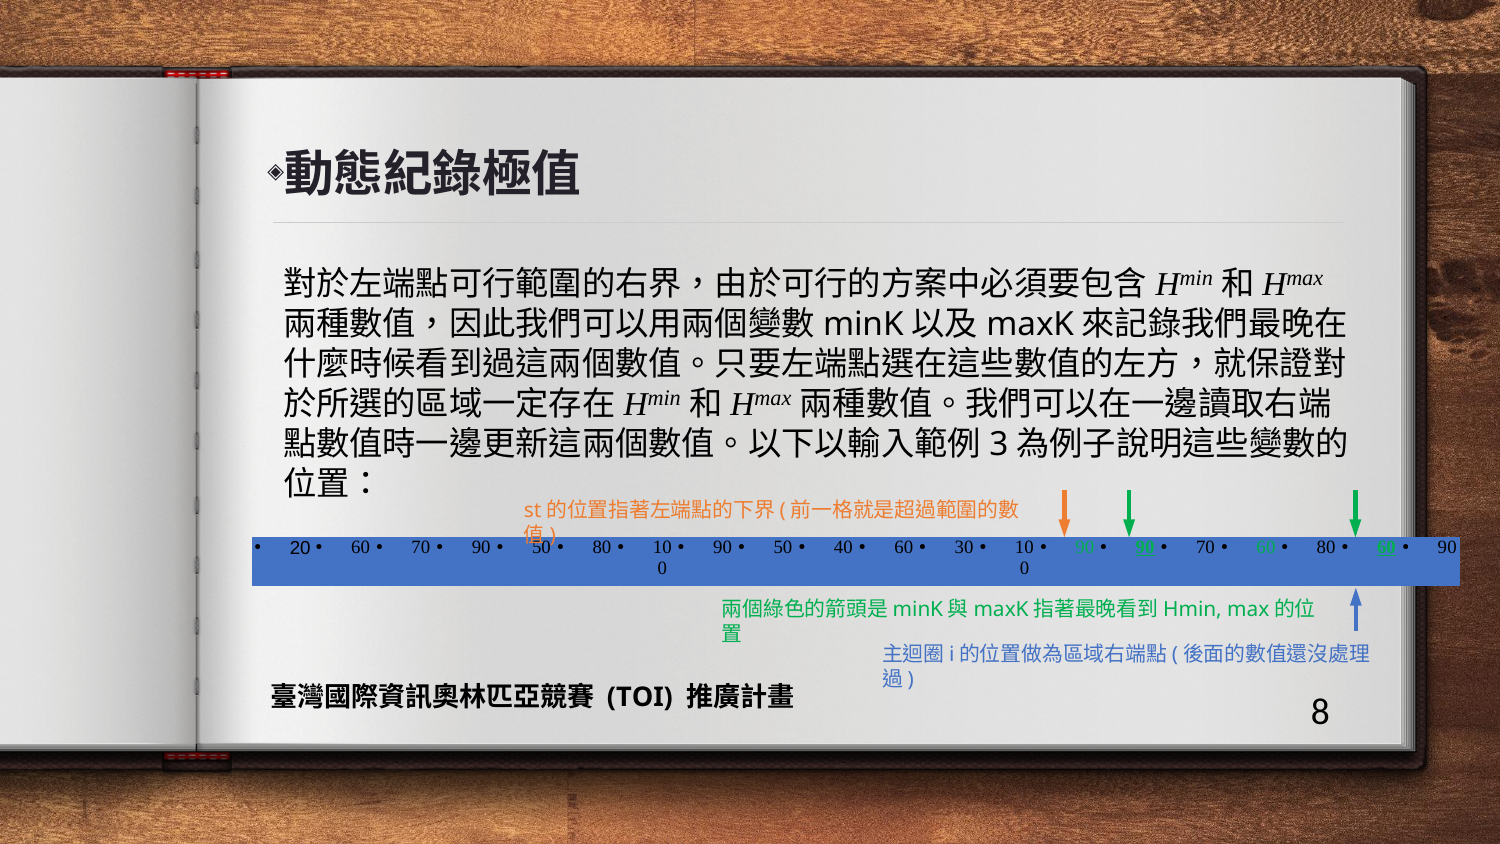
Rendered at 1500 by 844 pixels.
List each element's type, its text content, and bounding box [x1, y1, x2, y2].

table_header 30 [916, 537, 977, 586]
table_header 100 [977, 537, 1037, 586]
table_header 20 [252, 537, 313, 586]
table_header 50 [494, 537, 554, 586]
table_header 60 [1218, 537, 1278, 586]
table_header 80 [1278, 537, 1339, 586]
table_header 70 [1158, 537, 1218, 586]
text_box 對於左端點可行範圍的右界，由於可行的方案中必須要包含Hmin和Hmax兩種數值，因此我們可以用兩個變數minK以及maxK來記錄我們最晚在什麼時候看到過這兩個數值。只要左端點選在這些數值的左方，就保證對於所選的區域一定存在Hmin和Hmax兩種數值。我們可以在一邊讀取右端點數值時一邊更新這兩個數值。以下以輸入範例3為例子說明這些變數的位置： [268, 255, 1366, 473]
text_box 兩個綠色的箭頭是minK與maxK指著最晚看到Hmin, max的位置 [706, 588, 1341, 629]
table_header 70 [373, 537, 433, 586]
table_header 90 [1399, 537, 1460, 586]
text_box 主迴圈i的位置做為區域右端點(後面的數值還沒處理過) [867, 632, 1392, 675]
table_header 50 [735, 537, 796, 586]
text_box st的位置指著左端點的下界(前一格就是超過範圍的數值) [508, 489, 1054, 530]
table_header 40 [796, 537, 856, 586]
table_header 100 [614, 537, 675, 586]
table_header 90 [1097, 537, 1158, 586]
table_header 90 [433, 537, 494, 586]
table_header 60 [313, 537, 373, 586]
table_header 60 [1339, 537, 1399, 586]
table_header 90 [675, 537, 735, 586]
table_header 90 [1037, 537, 1097, 586]
text_box [1295, 675, 1386, 737]
list 動態紀錄極值 [252, 126, 1194, 216]
table_header 80 [554, 537, 614, 586]
table_header 60 [856, 537, 916, 586]
